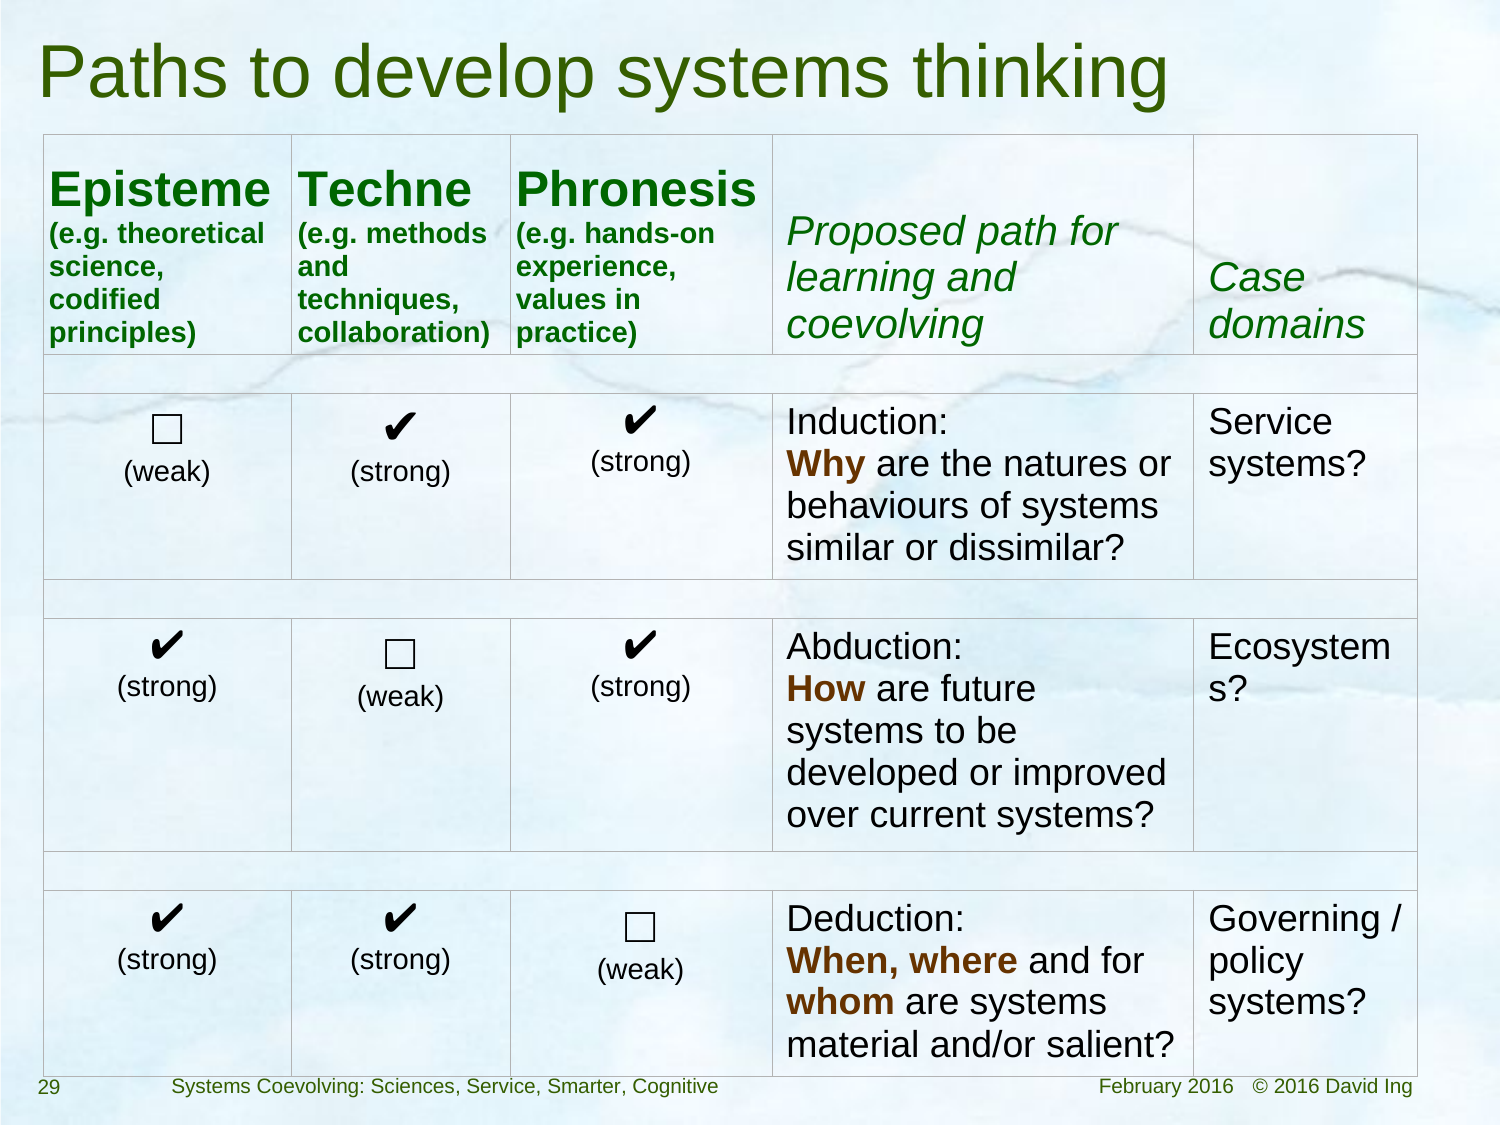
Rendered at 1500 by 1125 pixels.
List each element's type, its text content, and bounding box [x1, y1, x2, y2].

table_header Case domains [1194, 135, 1417, 354]
table_cell ✔ (strong) [292, 891, 510, 1076]
table_cell ✔ (strong) [292, 394, 510, 579]
table_cell ✔ (strong) [511, 394, 772, 579]
table_cell [44, 355, 1417, 393]
table_cell □ (weak) [292, 619, 510, 851]
table_cell Deduction: When, where and for whom are systems material and/or salient? [773, 891, 1193, 1076]
table_cell Abduction: How are future systems to be developed or improved over current systems? [773, 619, 1193, 851]
table_header Episteme (e.g. theoretical science, codified principles) [44, 135, 291, 354]
table_cell ✔ (strong) [44, 619, 291, 851]
title Paths to develop systems thinking [37, 37, 1463, 152]
table_cell Induction: Why are the natures or behaviours of systems similar or dissimilar? [773, 394, 1193, 579]
table_cell ✔ (strong) [44, 891, 291, 1076]
table_cell Service systems? [1194, 394, 1417, 579]
table_header Proposed path for learning and coevolving [773, 135, 1193, 354]
table_header Techne (e.g. methods and techniques, collaboration) [292, 135, 510, 354]
table_cell Ecosystems? [1194, 619, 1417, 851]
table_cell Governing / policy systems? [1194, 891, 1417, 1076]
table_header Phronesis (e.g. hands-on experience, values in practice) [511, 135, 772, 354]
table_cell ✔ (strong) [511, 619, 772, 851]
table_cell [44, 580, 1417, 618]
table_cell □ (weak) [511, 891, 772, 1076]
picture [0, 0, 1500, 1125]
table_cell □ (weak) [44, 394, 291, 579]
table_cell [44, 852, 1417, 890]
